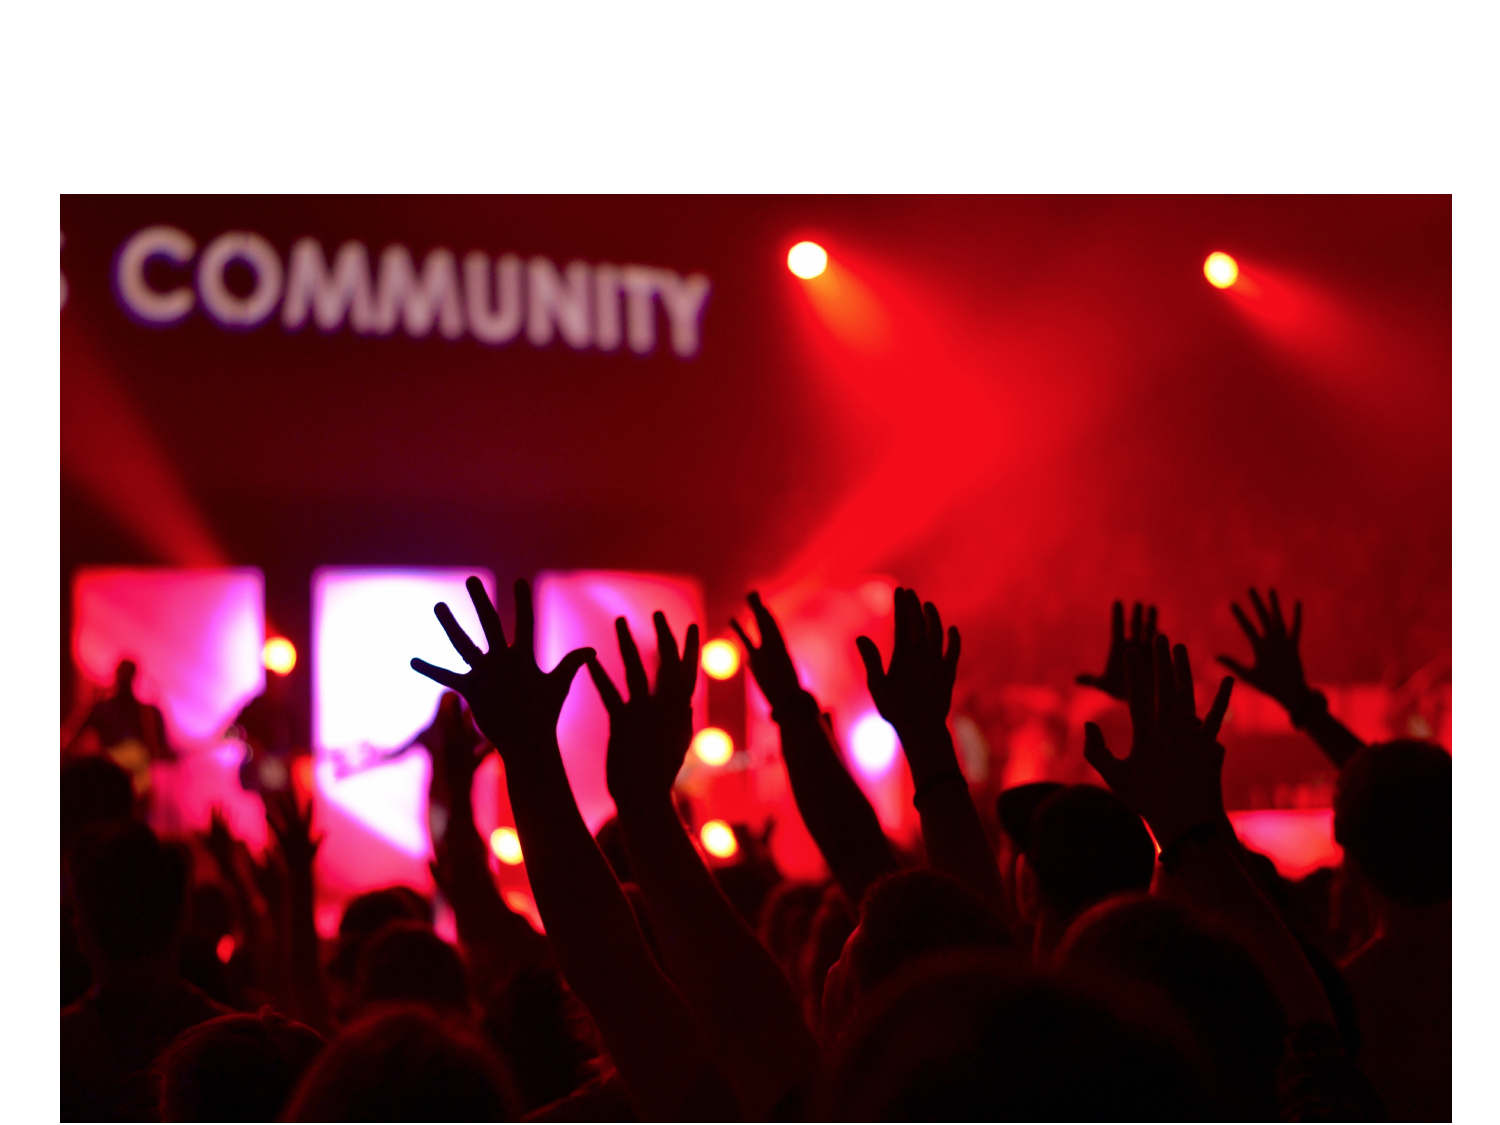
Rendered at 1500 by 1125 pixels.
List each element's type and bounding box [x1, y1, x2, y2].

picture [60, 194, 1452, 1123]
